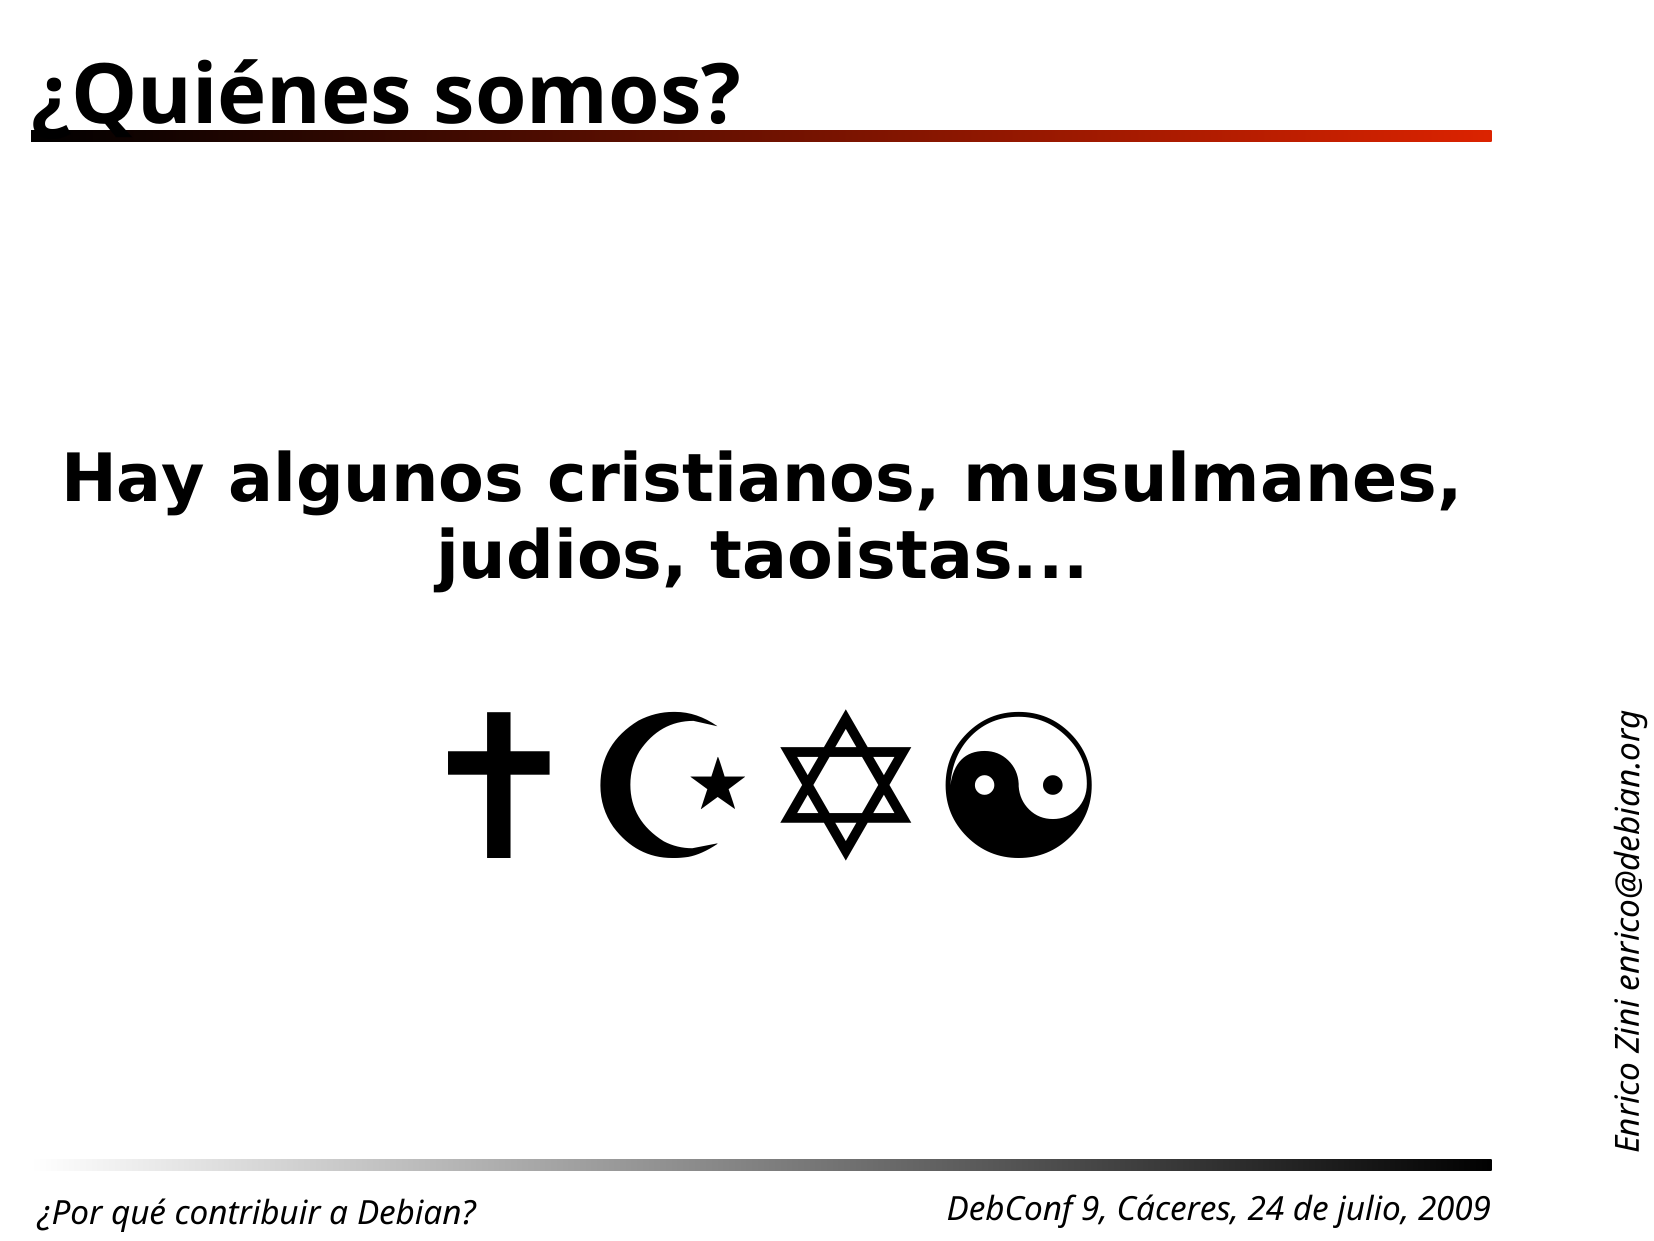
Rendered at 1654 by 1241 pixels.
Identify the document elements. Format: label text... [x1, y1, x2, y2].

text_box ¿Quiénes somos? [31, 34, 1438, 168]
text_box Hay algunos cristianos, musulmanes, judios, taoistas... ✝☪✡☯ [30, 439, 1495, 906]
